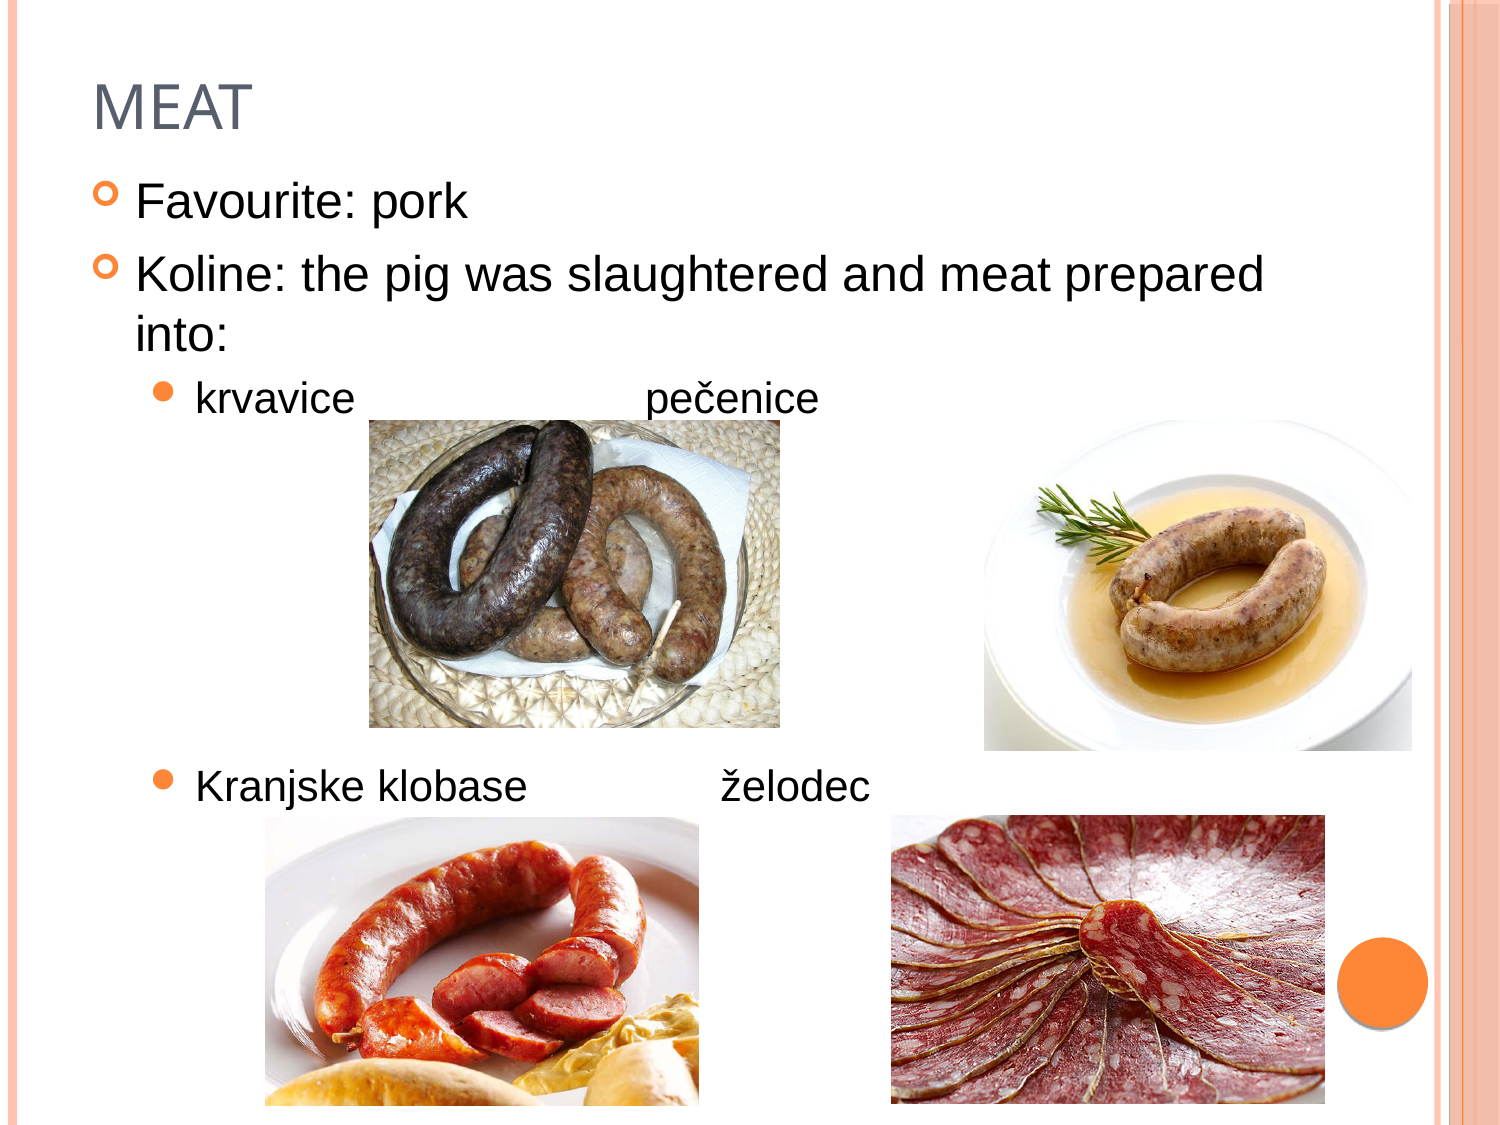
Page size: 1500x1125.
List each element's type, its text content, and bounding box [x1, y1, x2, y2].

picture [891, 815, 1325, 1104]
picture [369, 420, 780, 728]
picture [984, 420, 1412, 752]
title MEAT [76, 42, 1302, 150]
list Favourite: pork Koline: the pig was slaughtered and meat prepared into: krvavice pečenice Kranjske klobase želodec [75, 160, 1300, 1062]
picture [265, 817, 699, 1106]
